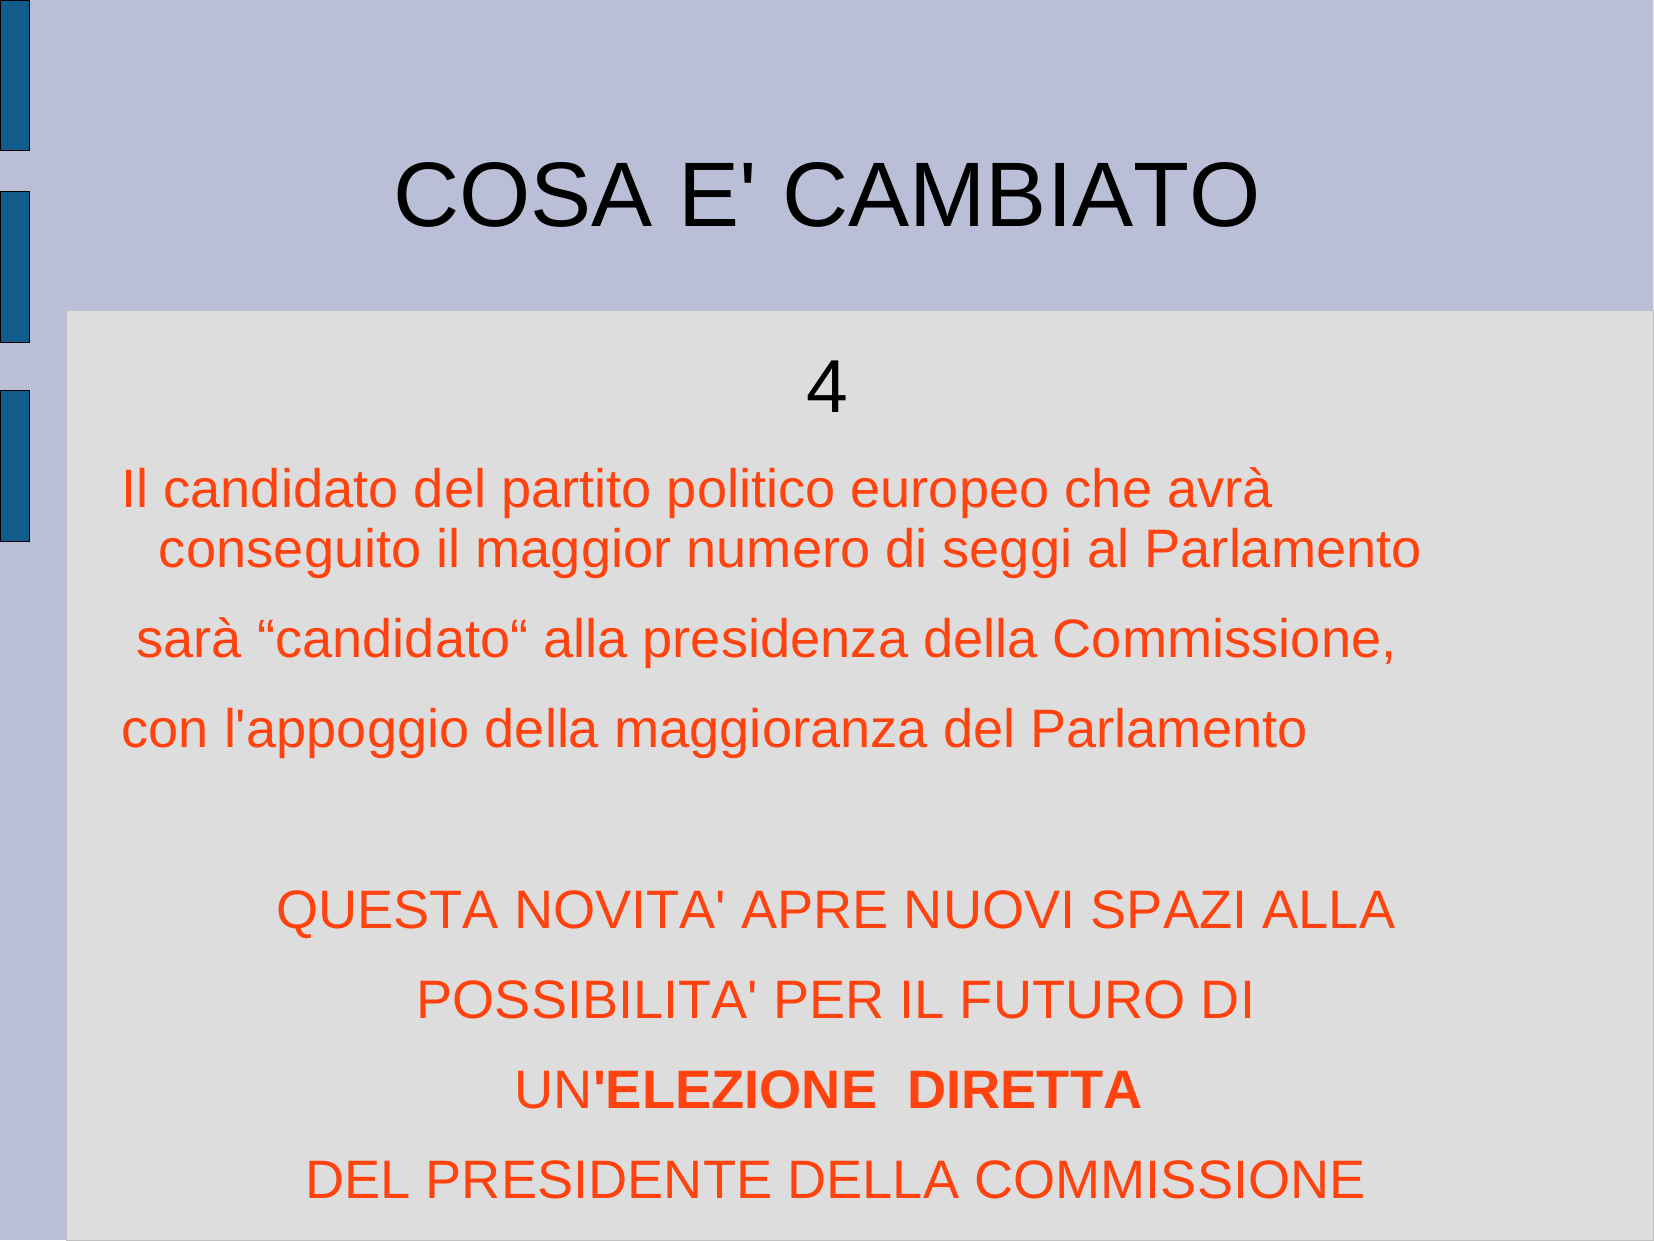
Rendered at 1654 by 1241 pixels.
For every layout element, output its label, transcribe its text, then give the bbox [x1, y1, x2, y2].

title COSA E' CAMBIATO [121, 91, 1534, 299]
list 4 Il candidato del partito politico europeo che avrà conseguito il maggior numero di seggi al Parlamento sarà “candidato“ alla presidenza della Commissione, con l'appoggio della maggioranza del Parlamento QUESTA NOVITA' APRE NUOVI SPAZI ALLA POSSIBILITA' PER IL FUTURO DI UN'ELEZIONE DIRETTA DEL PRESIDENTE DELLA COMMISSIONE [121, 344, 1534, 1212]
